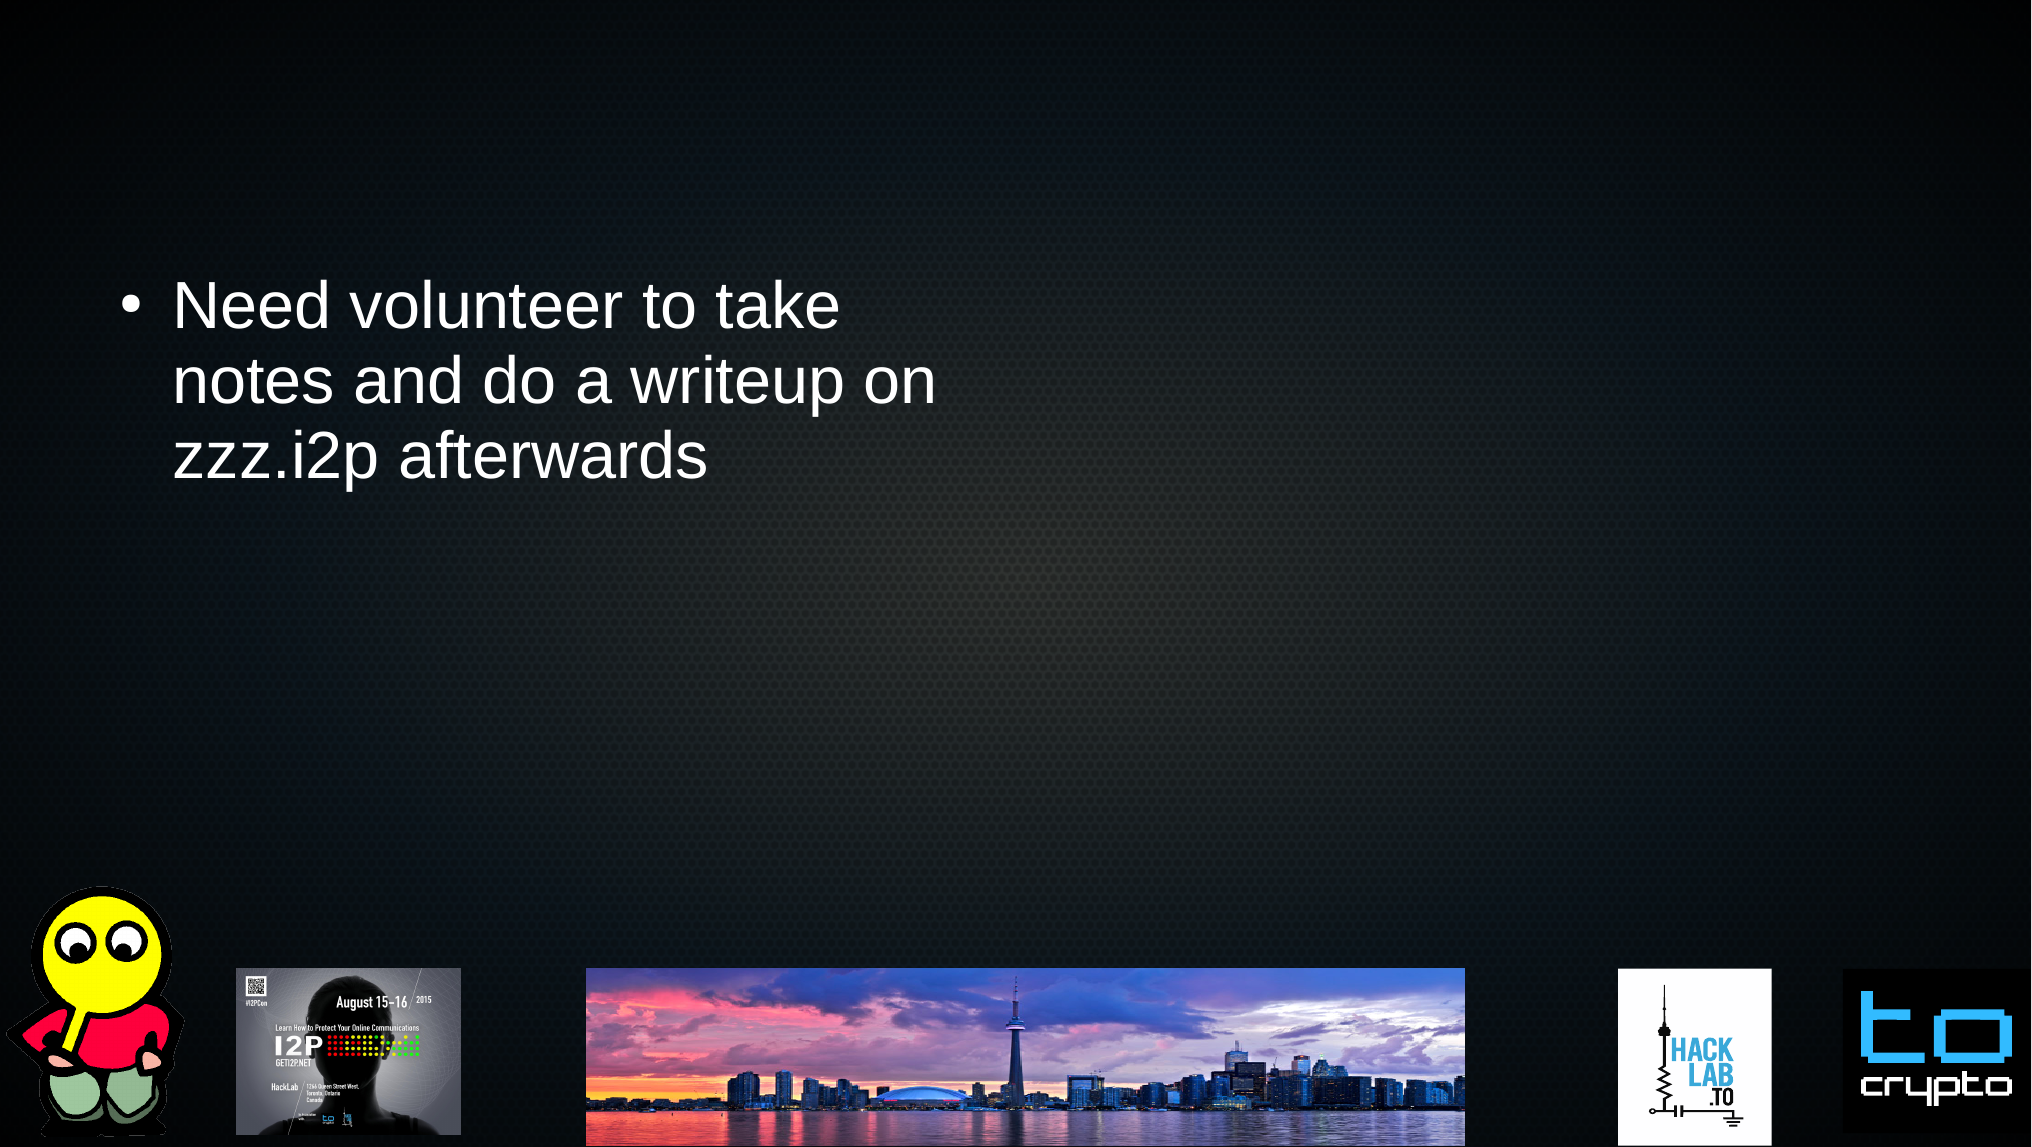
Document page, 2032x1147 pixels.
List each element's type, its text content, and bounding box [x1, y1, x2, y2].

picture [0, 0, 2032, 1147]
list Need volunteer to take notes and do a writeup on zzz.i2p afterwards [101, 268, 994, 933]
